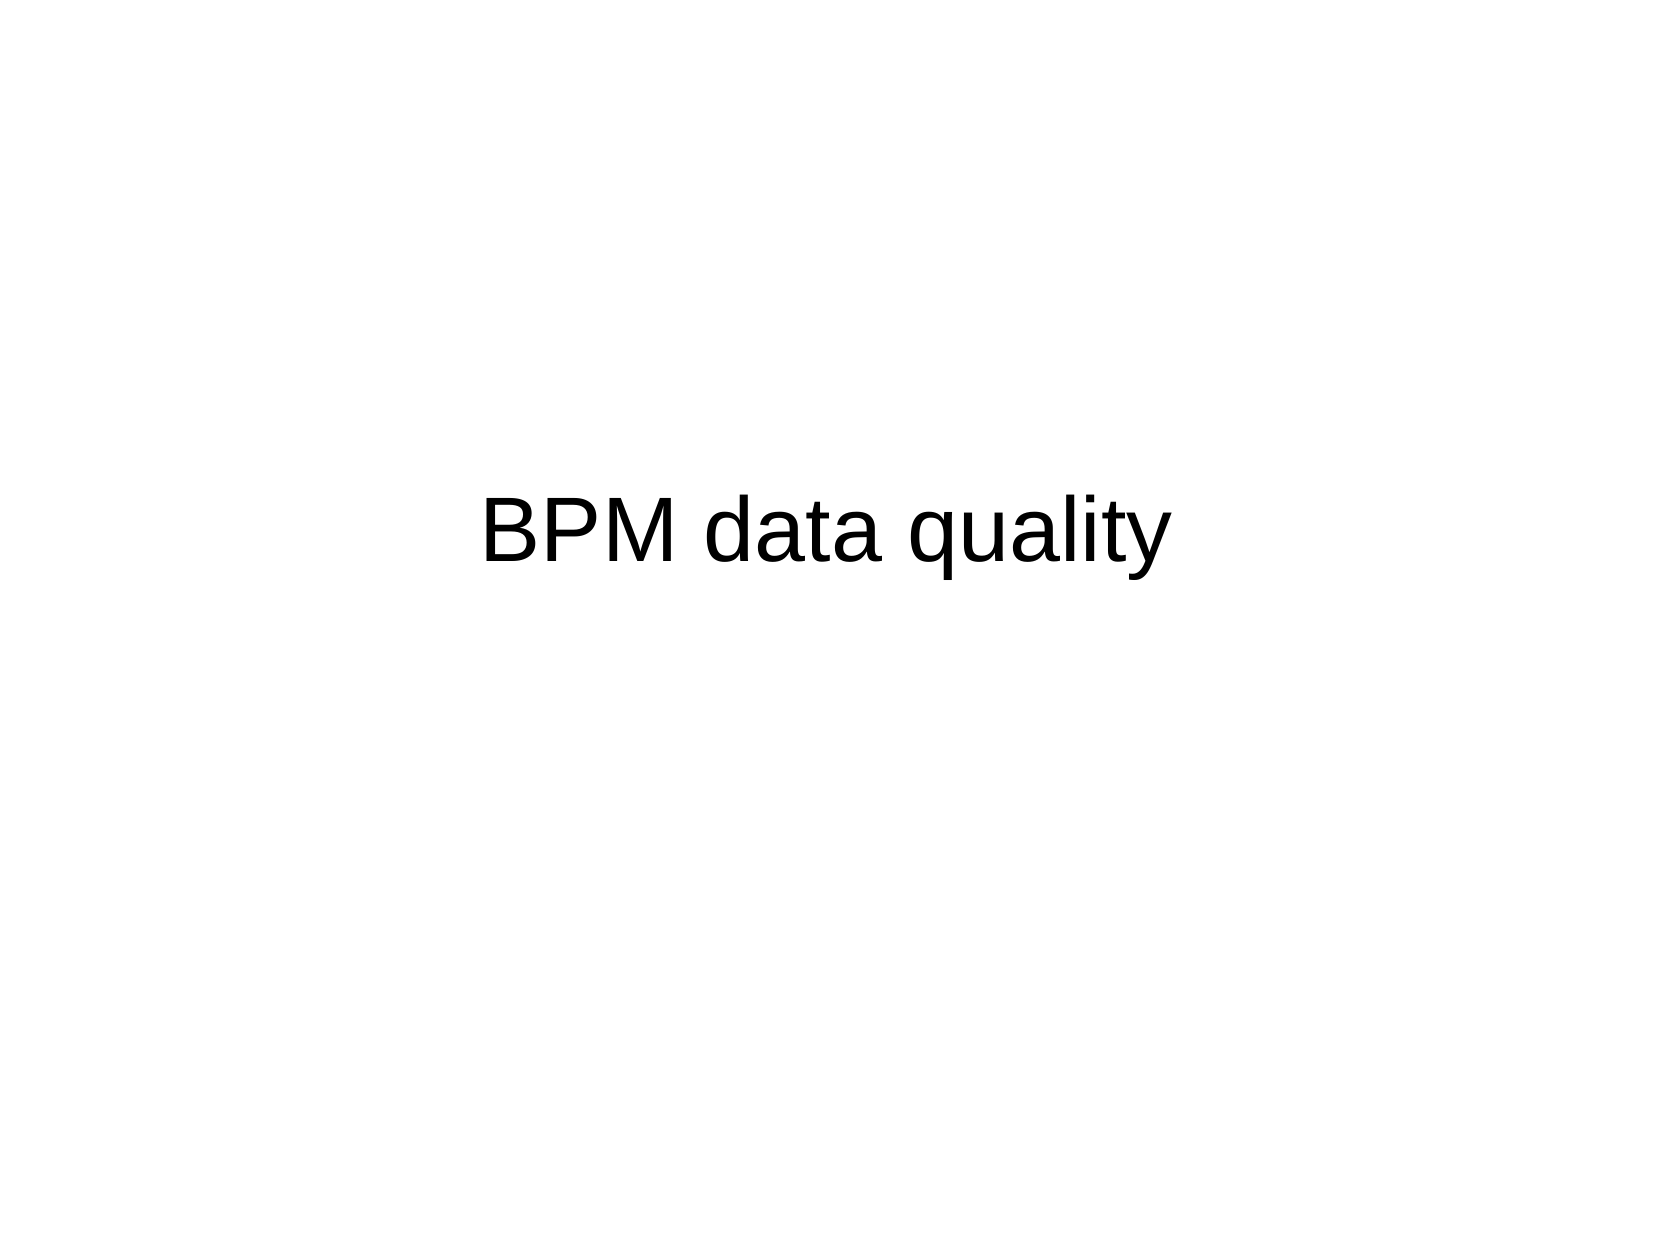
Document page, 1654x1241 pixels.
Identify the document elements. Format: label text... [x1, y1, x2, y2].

subtitle BPM data quality [82, 49, 1571, 1010]
